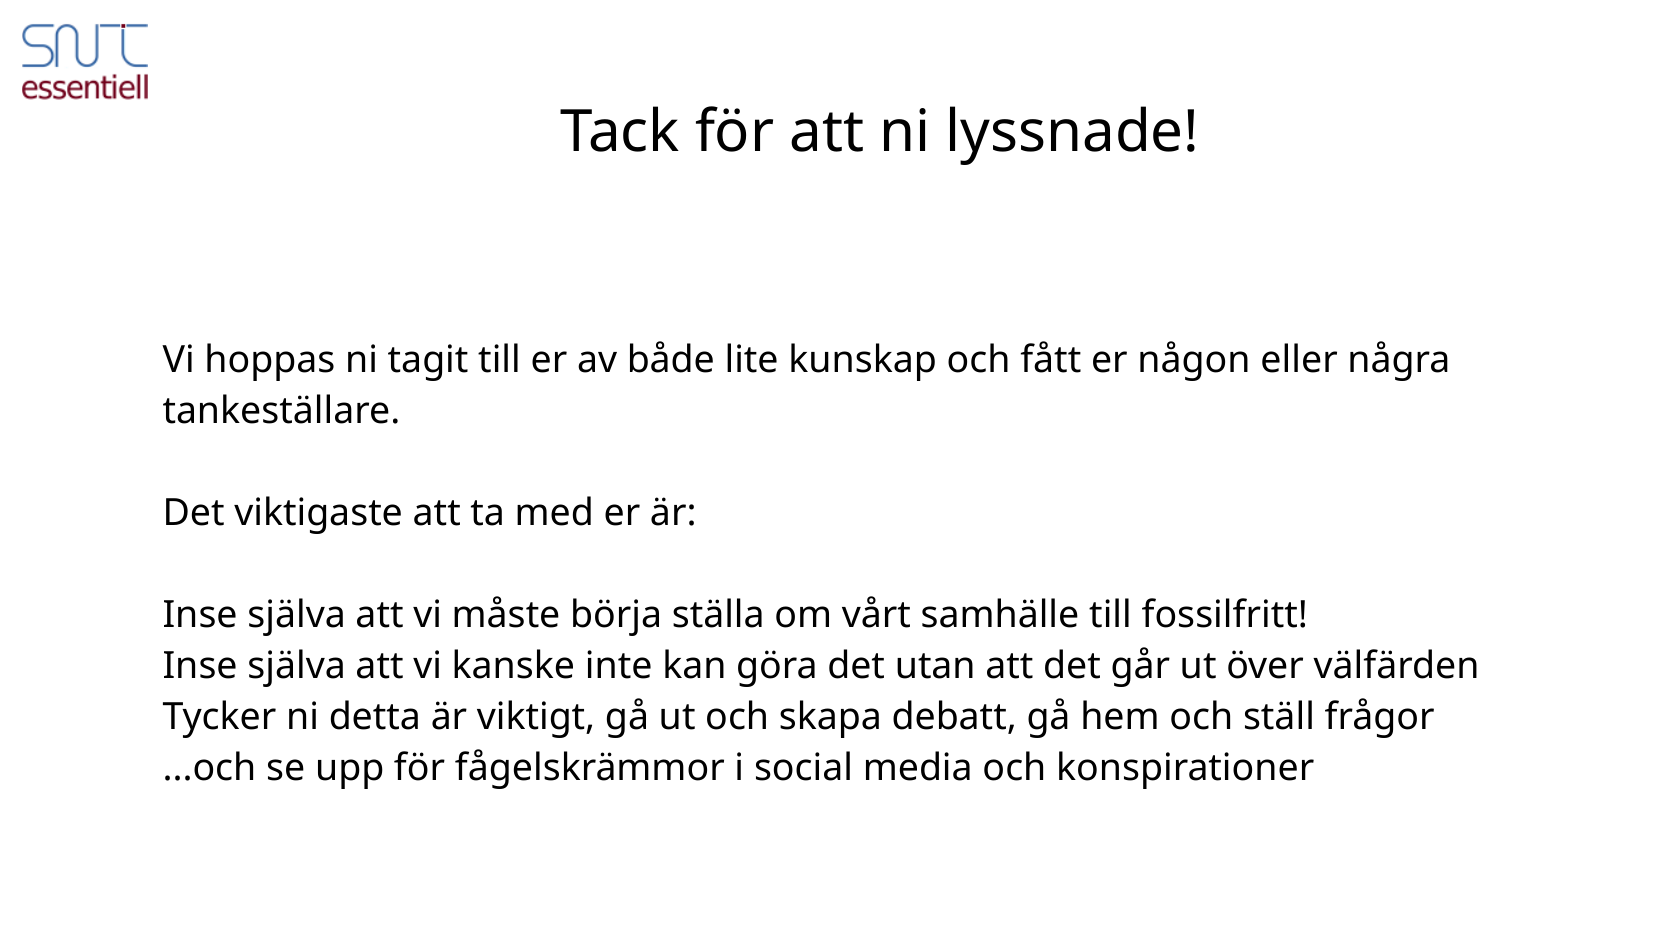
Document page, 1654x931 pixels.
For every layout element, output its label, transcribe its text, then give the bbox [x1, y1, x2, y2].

text_box Vi hoppas ni tagit till er av både lite kunskap och fått er någon eller några tankeställare. Det viktigaste att ta med er är: Inse själva att vi måste börja ställa om vårt samhälle till fossilfritt! Inse själva att vi kanske inte kan göra det utan att det går ut över välfärden Tycker ni detta är viktigt, gå ut och skapa debatt, gå hem och ställ frågor ...och se upp för fågelskrämmor i social media och konspirationer [147, 324, 1565, 788]
title Tack för att ni lyssnade! [135, 51, 1625, 207]
picture [22, 0, 148, 125]
